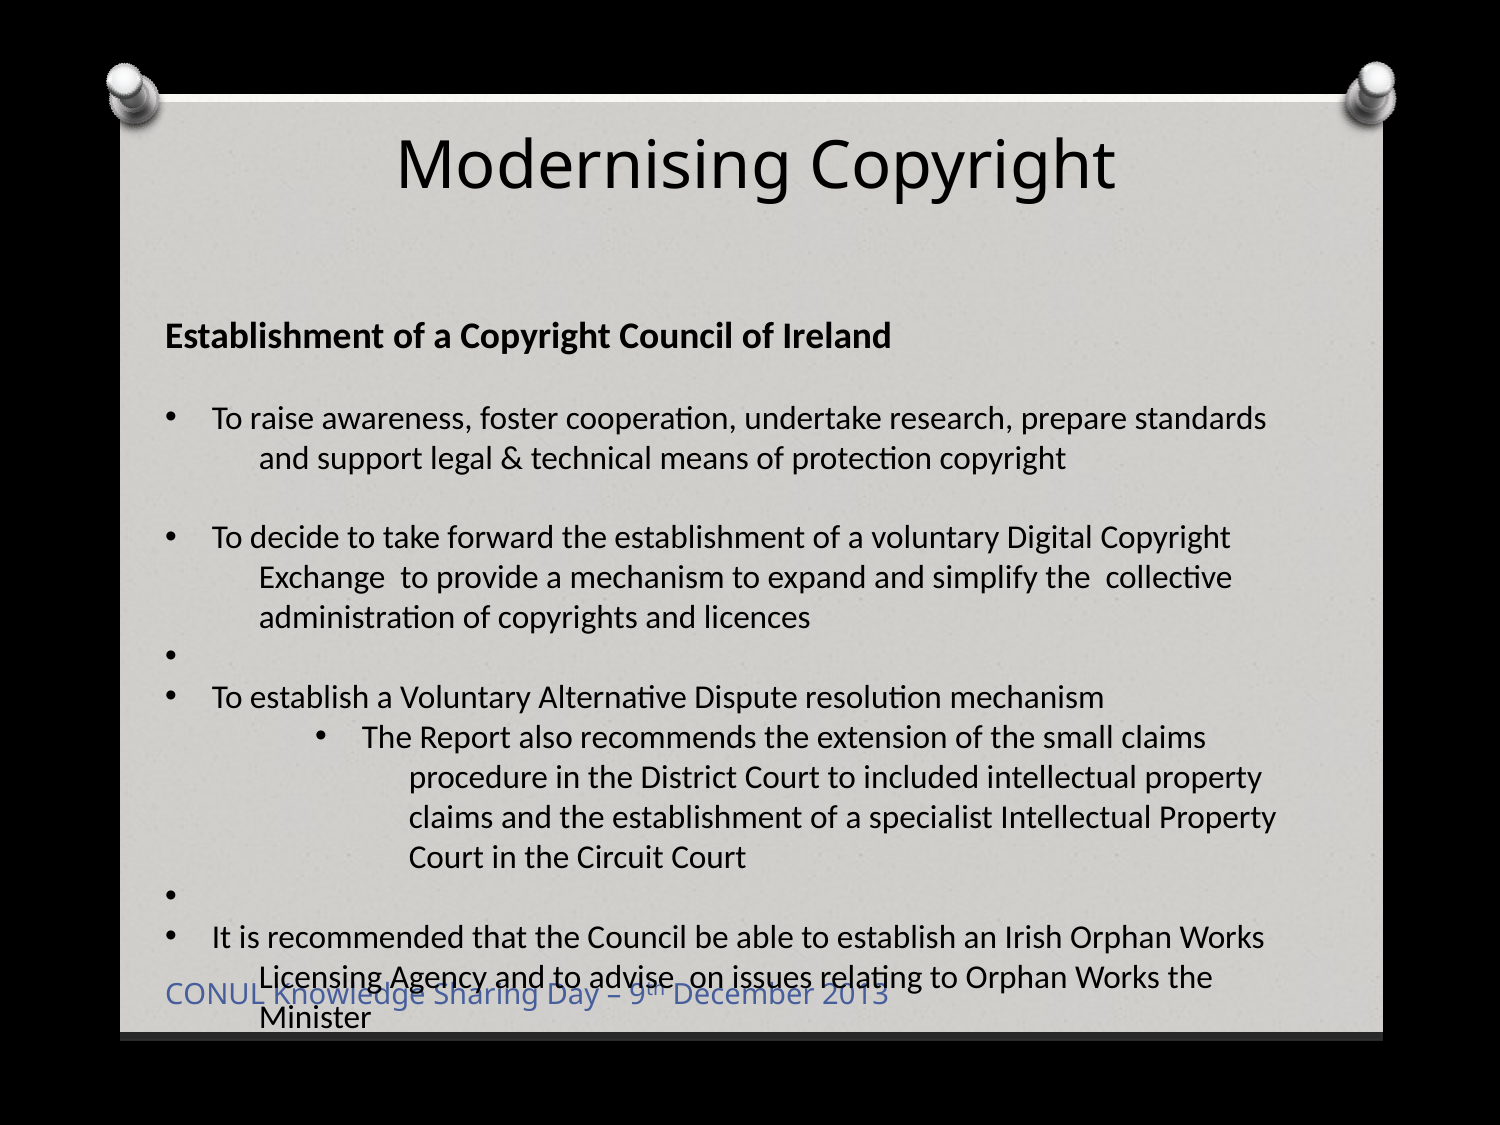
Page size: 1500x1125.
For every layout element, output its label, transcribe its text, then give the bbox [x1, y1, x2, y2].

text_box Establishment of a Copyright Council of Ireland To raise awareness, foster cooperation, undertake research, prepare standards and support legal & technical means of protection copyright To decide to take forward the establishment of a voluntary Digital Copyright Exchange to provide a mechanism to expand and simplify the collective administration of copyrights and licences To establish a Voluntary Alternative Dispute resolution mechanism The Report also recommends the extension of the small claims procedure in the District Court to included intellectual property claims and the establishment of a specialist Intellectual Property Court in the Circuit Court It is recommended that the Council be able to establish an Irish Orphan Works Licensing Agency and to advise on issues relating to Orphan Works the Minister [150, 303, 1329, 1042]
title Modernising Copyright [185, 102, 1328, 301]
